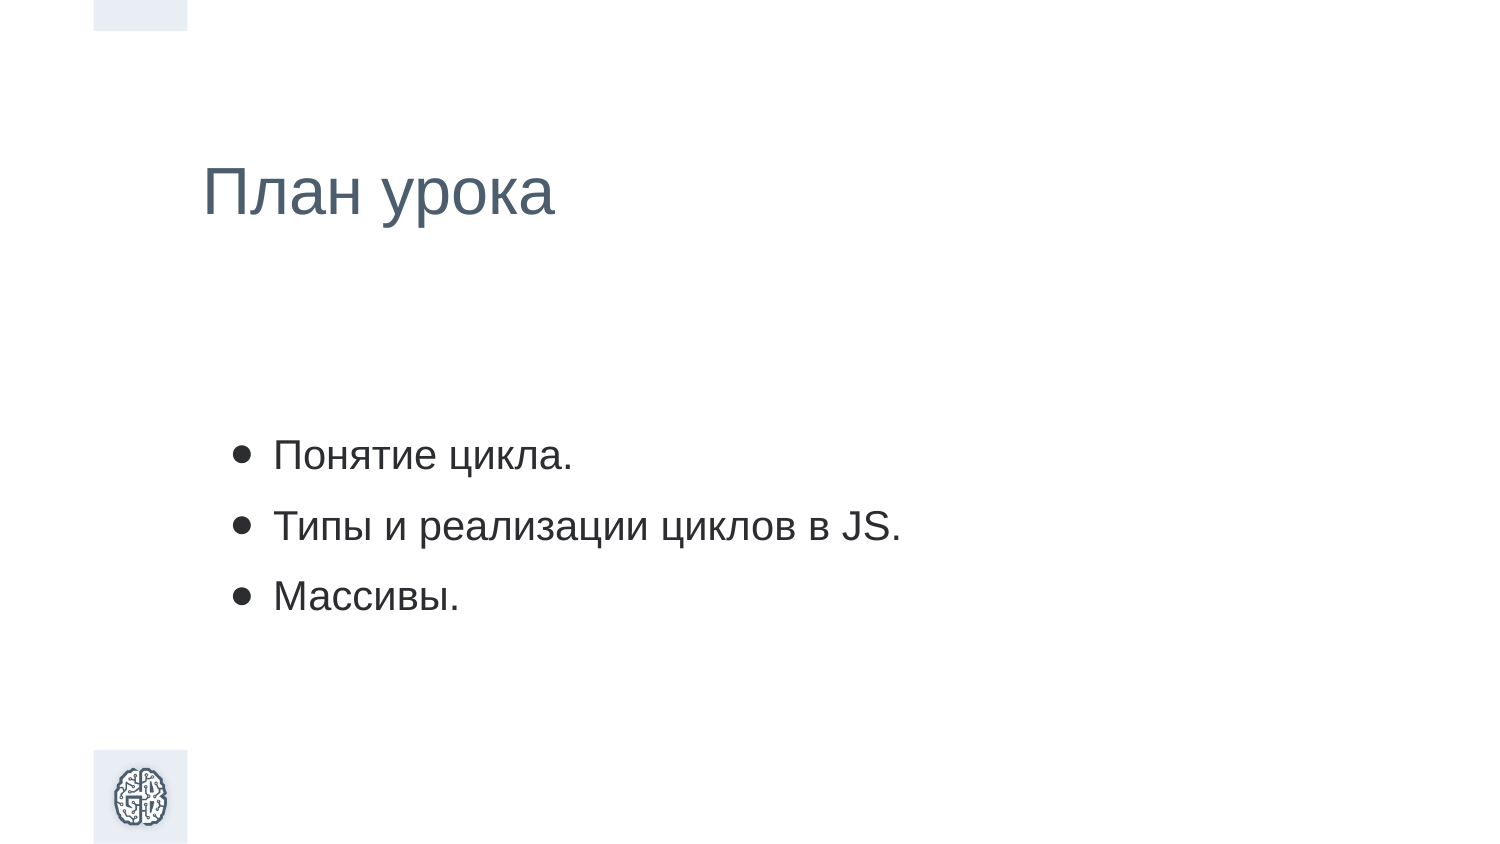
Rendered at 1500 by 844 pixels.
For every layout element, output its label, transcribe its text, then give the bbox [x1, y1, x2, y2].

text_box Понятие цикла. Типы и реализации циклов в JS. Массивы. [187, 303, 1312, 743]
text_box План урока [187, 93, 1312, 282]
picture [106, 760, 175, 834]
